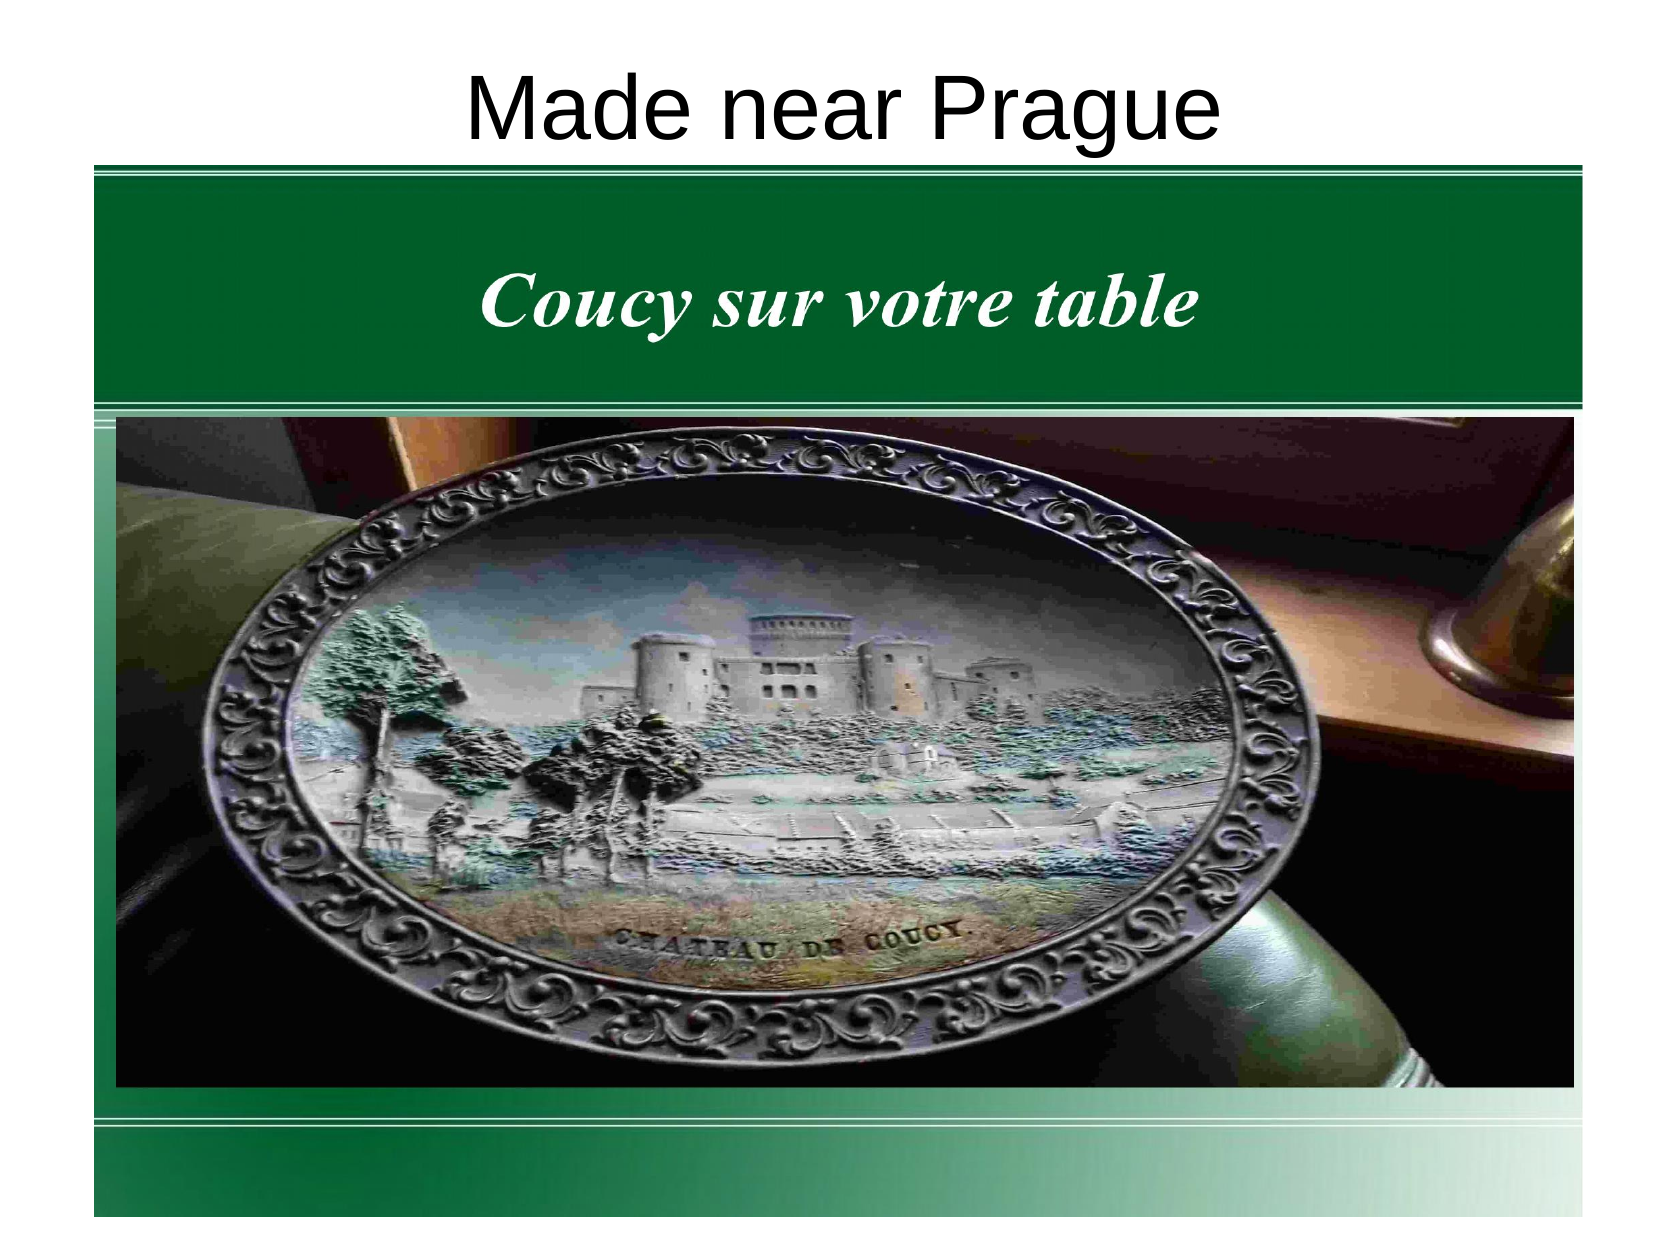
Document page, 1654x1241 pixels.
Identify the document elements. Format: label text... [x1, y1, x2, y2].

picture [94, 165, 1583, 1217]
title Made near Prague [118, 49, 1571, 165]
